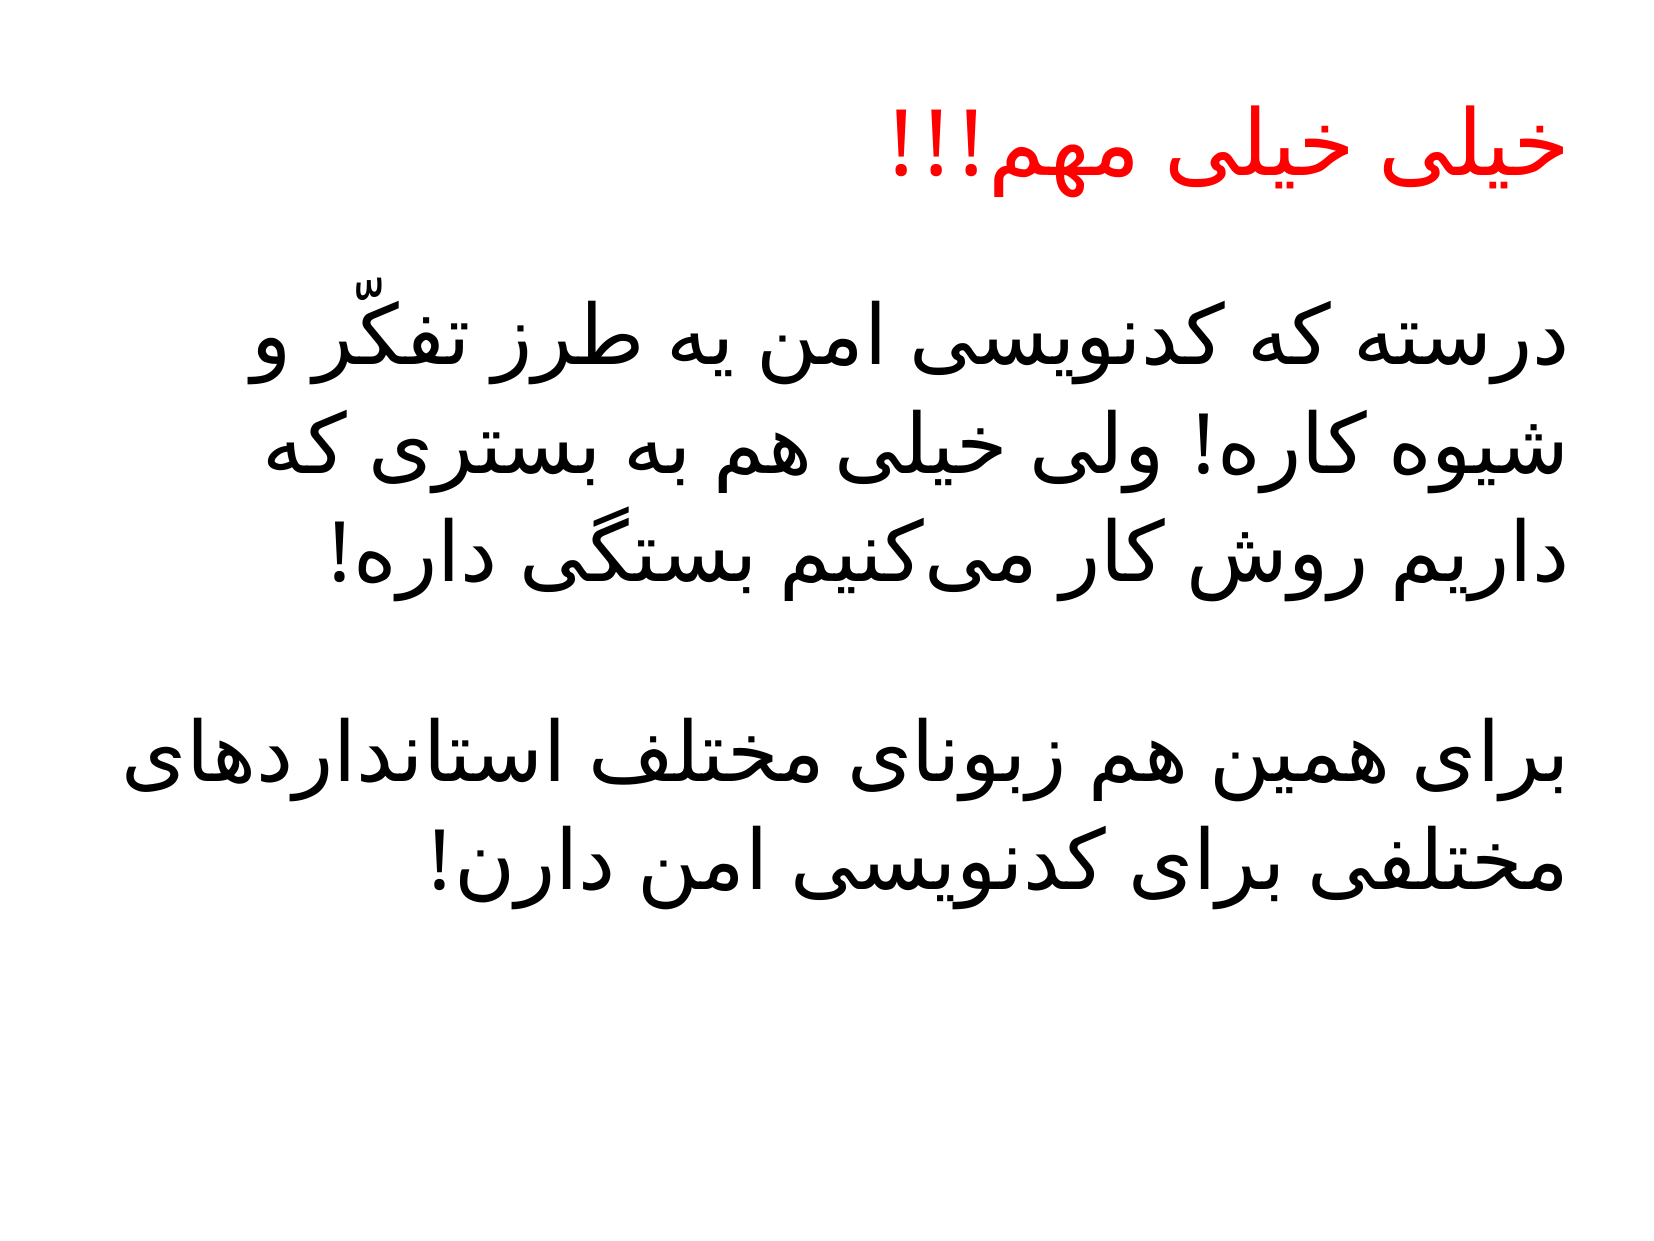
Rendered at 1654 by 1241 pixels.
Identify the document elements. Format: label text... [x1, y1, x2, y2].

title خیلی خیلی مهم!!! [82, 49, 1571, 257]
subtitle درسته که کدنویسی امن یه طرز تفکّر و شیوه کاره! ولی خیلی هم به بستری که داریم روش کار می‌کنیم بستگی داره! برای همین هم زبونای مختلف استانداردهای مختلفی برای کدنویسی امن دارن! [82, 290, 1571, 1022]
